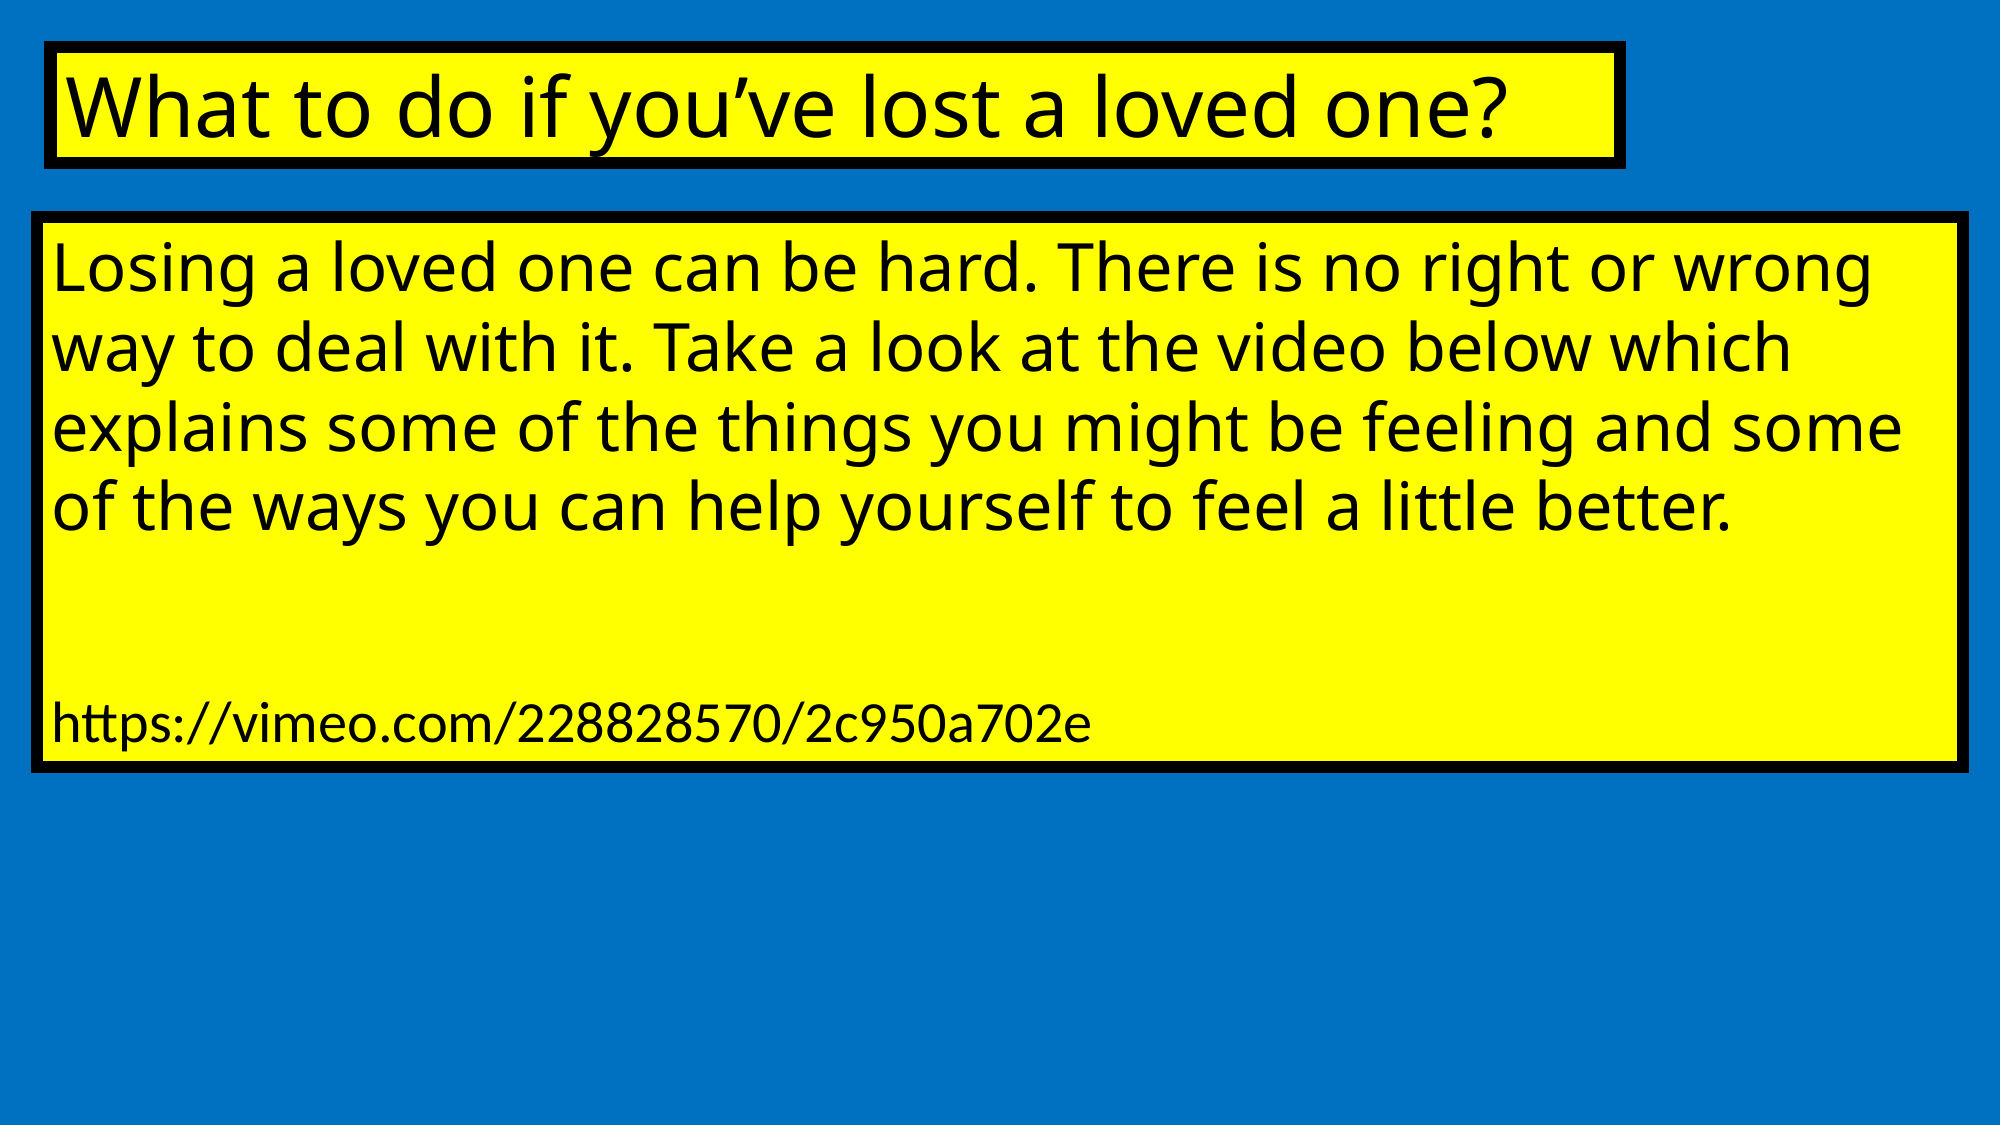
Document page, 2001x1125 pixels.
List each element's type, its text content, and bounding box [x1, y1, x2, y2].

text_box What to do if you’ve lost a loved one? [50, 46, 1621, 163]
text_box Losing a loved one can be hard. There is no right or wrong way to deal with it. Take a look at the video below which explains some of the things you might be feeling and some of the ways you can help yourself to feel a little better. https://vimeo.com/228828570/2c950a702e [36, 216, 1964, 768]
